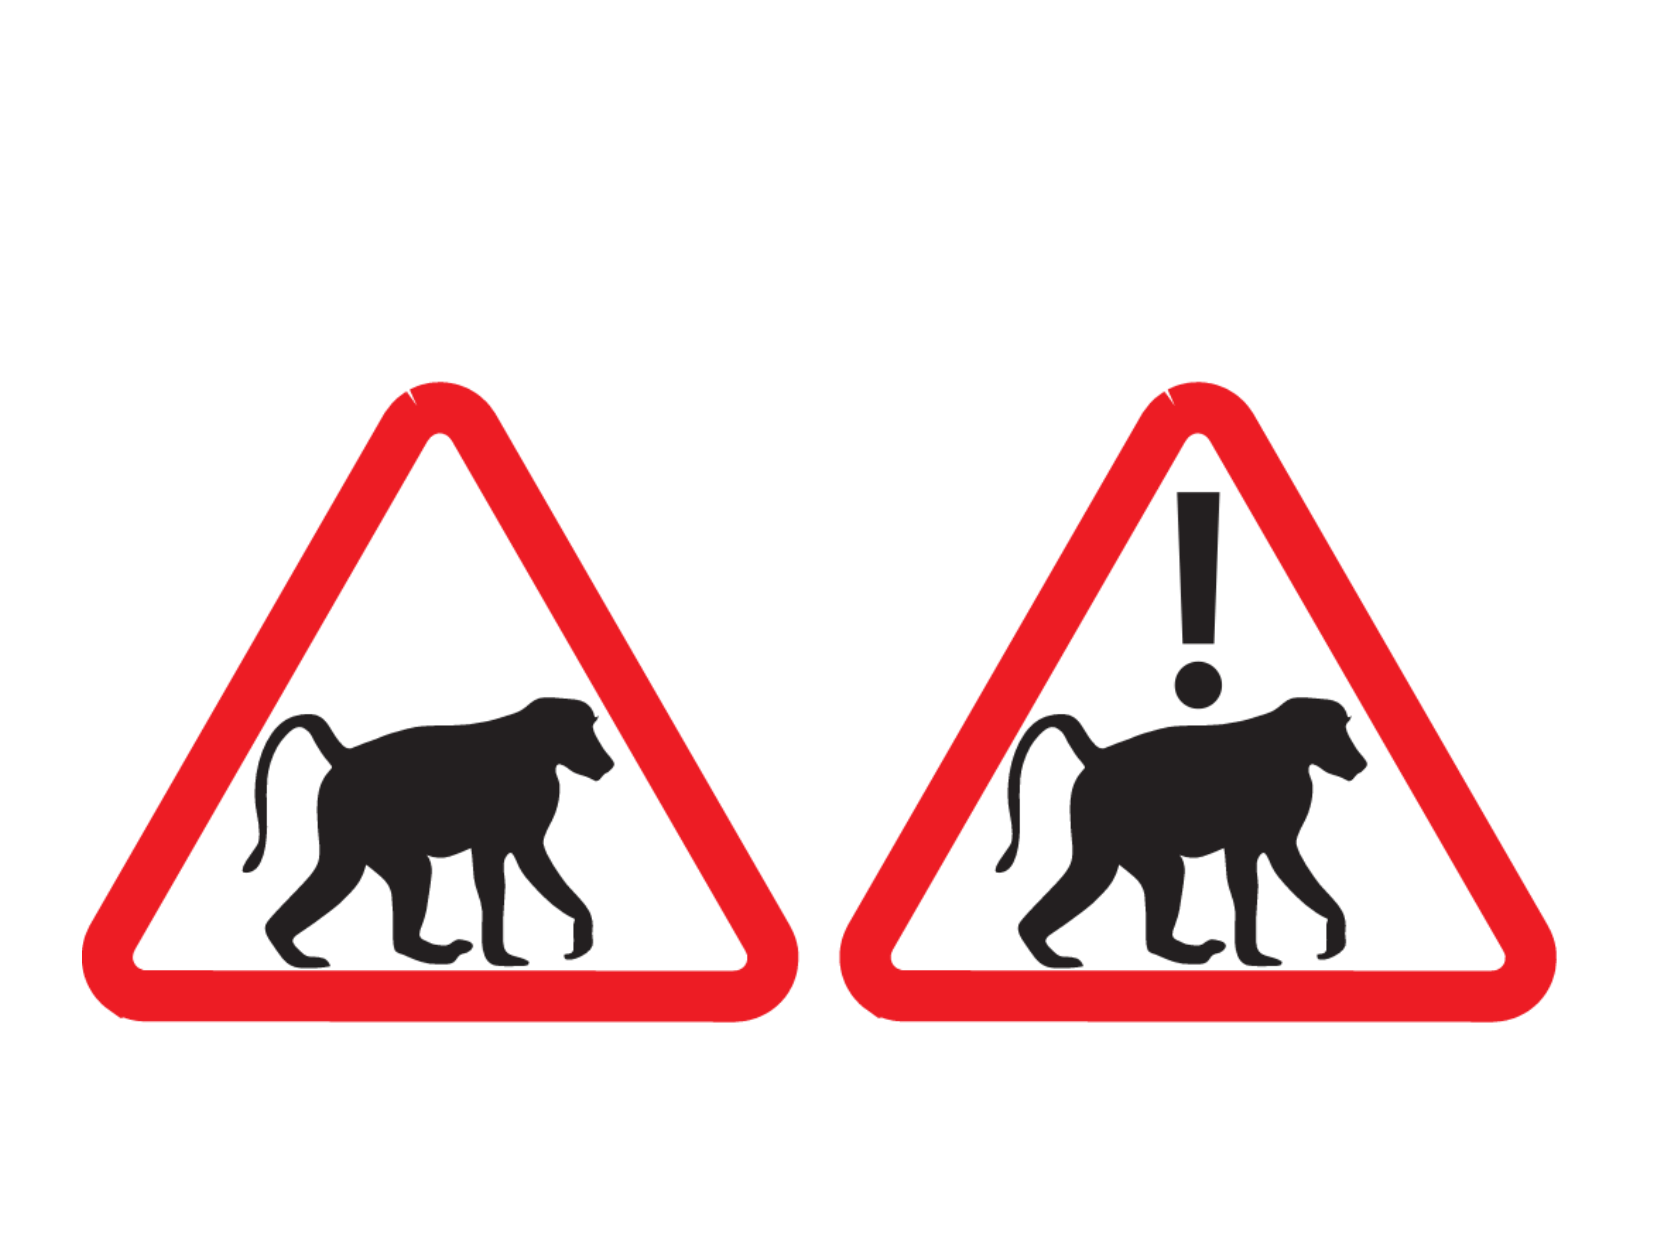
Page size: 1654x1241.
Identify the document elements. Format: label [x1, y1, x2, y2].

picture [82, 372, 1571, 1027]
